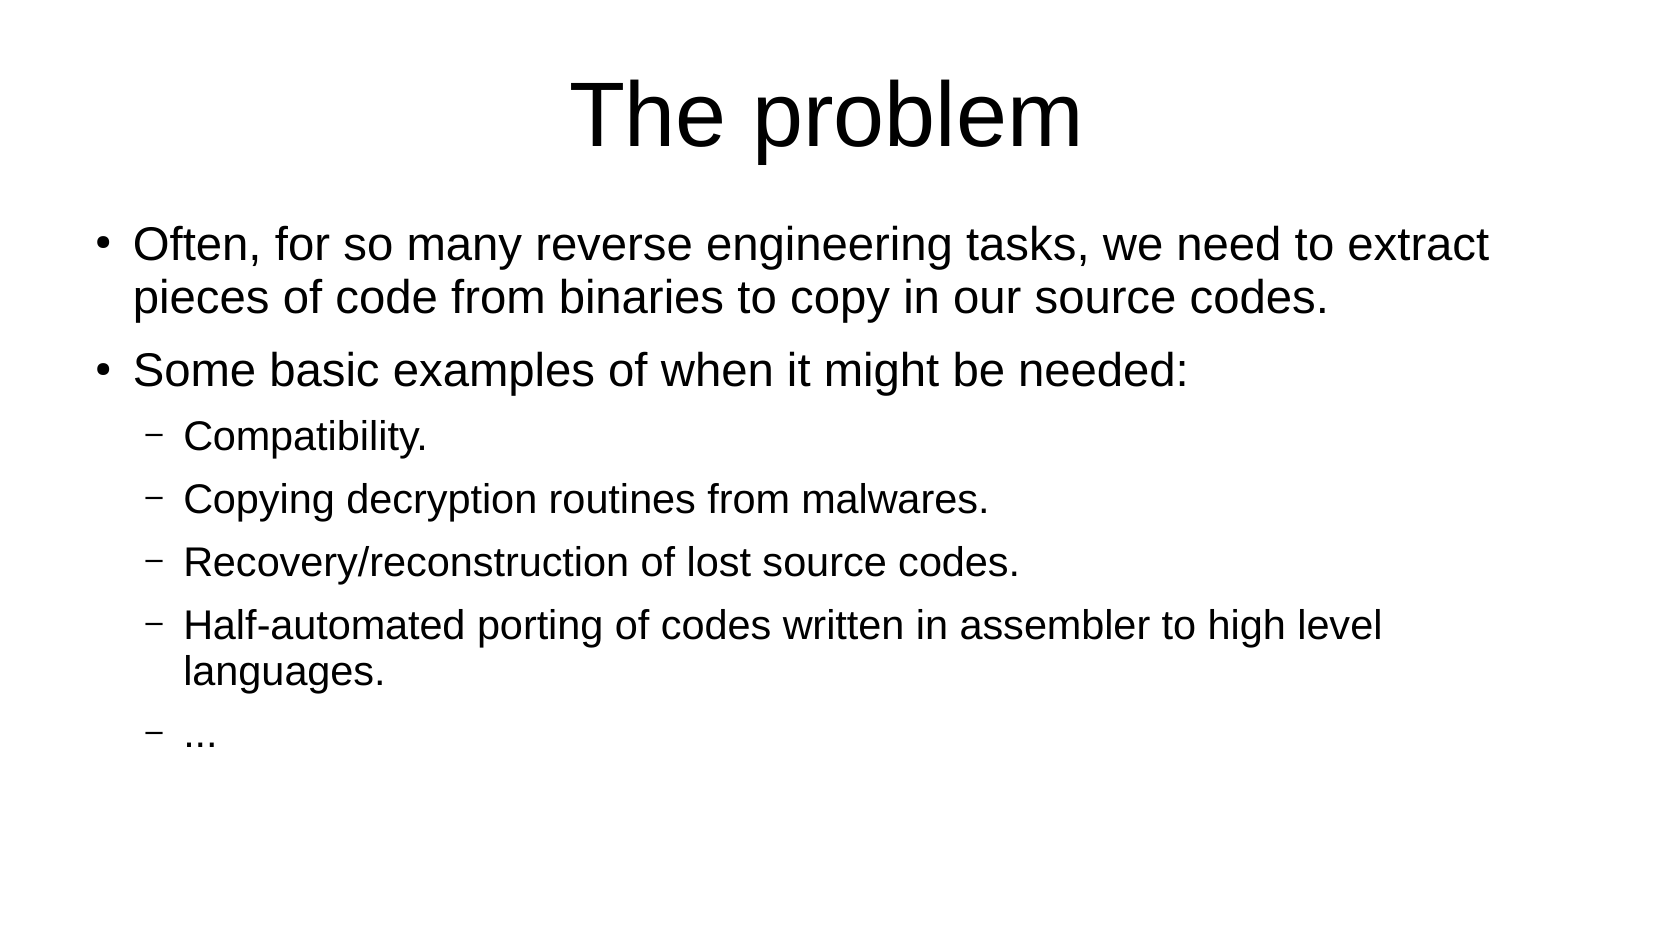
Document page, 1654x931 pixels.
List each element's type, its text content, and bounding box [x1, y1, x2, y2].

list Often, for so many reverse engineering tasks, we need to extract pieces of code from binaries to copy in our source codes. Some basic examples of when it might be needed: Compatibility. Copying decryption routines from malwares. Recovery/reconstruction of lost source codes. Half-automated porting of codes written in assembler to high level languages. ... [82, 217, 1571, 758]
title The problem [82, 37, 1571, 193]
